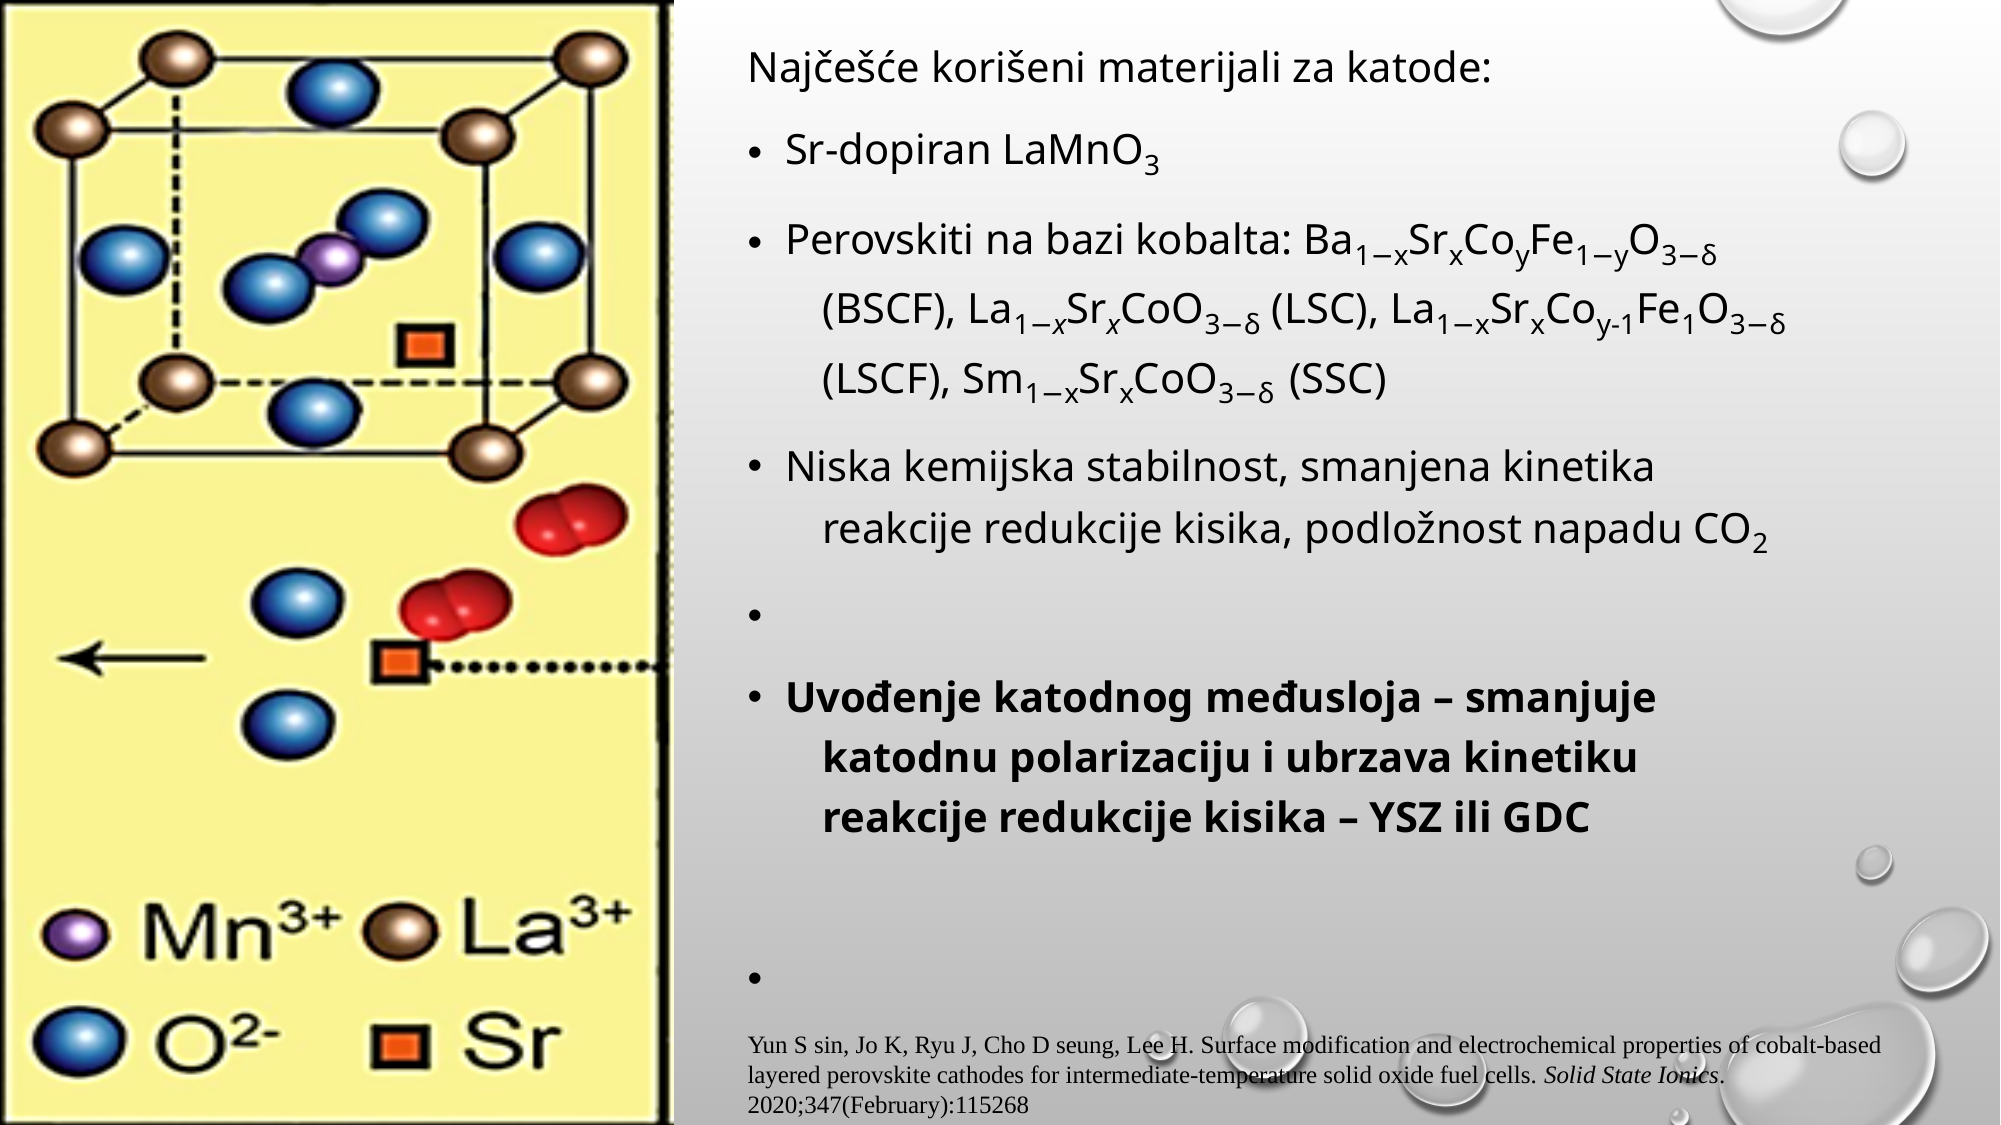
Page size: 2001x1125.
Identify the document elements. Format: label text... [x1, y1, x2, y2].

picture [0, 0, 2000, 1125]
text_box Yun S sin, Jo K, Ryu J, Cho D seung, Lee H. Surface modification and electrochemical properties of cobalt-based layered perovskite cathodes for intermediate-temperature solid oxide fuel cells. Solid State Ionics. 2020;347(February):115268 [732, 1021, 1951, 1125]
list Najčešće korišeni materijali za katode: Sr-dopiran LaMnO3 Perovskiti na bazi kobalta: Ba1−xSrxCoyFe1−yO3−δ (BSCF), La1−xSrxCoO3−δ (LSC), La1−xSrxCoy-1Fe1O3−δ (LSCF), Sm1−xSrxCoO3−δ (SSC) Niska kemijska stabilnost, smanjena kinetika reakcije redukcije kisika, podložnost napadu CO2 Uvođenje katodnog međusloja – smanjuje katodnu polarizaciju i ubrzava kinetiku reakcije redukcije kisika – YSZ ili GDC [732, 23, 1828, 951]
